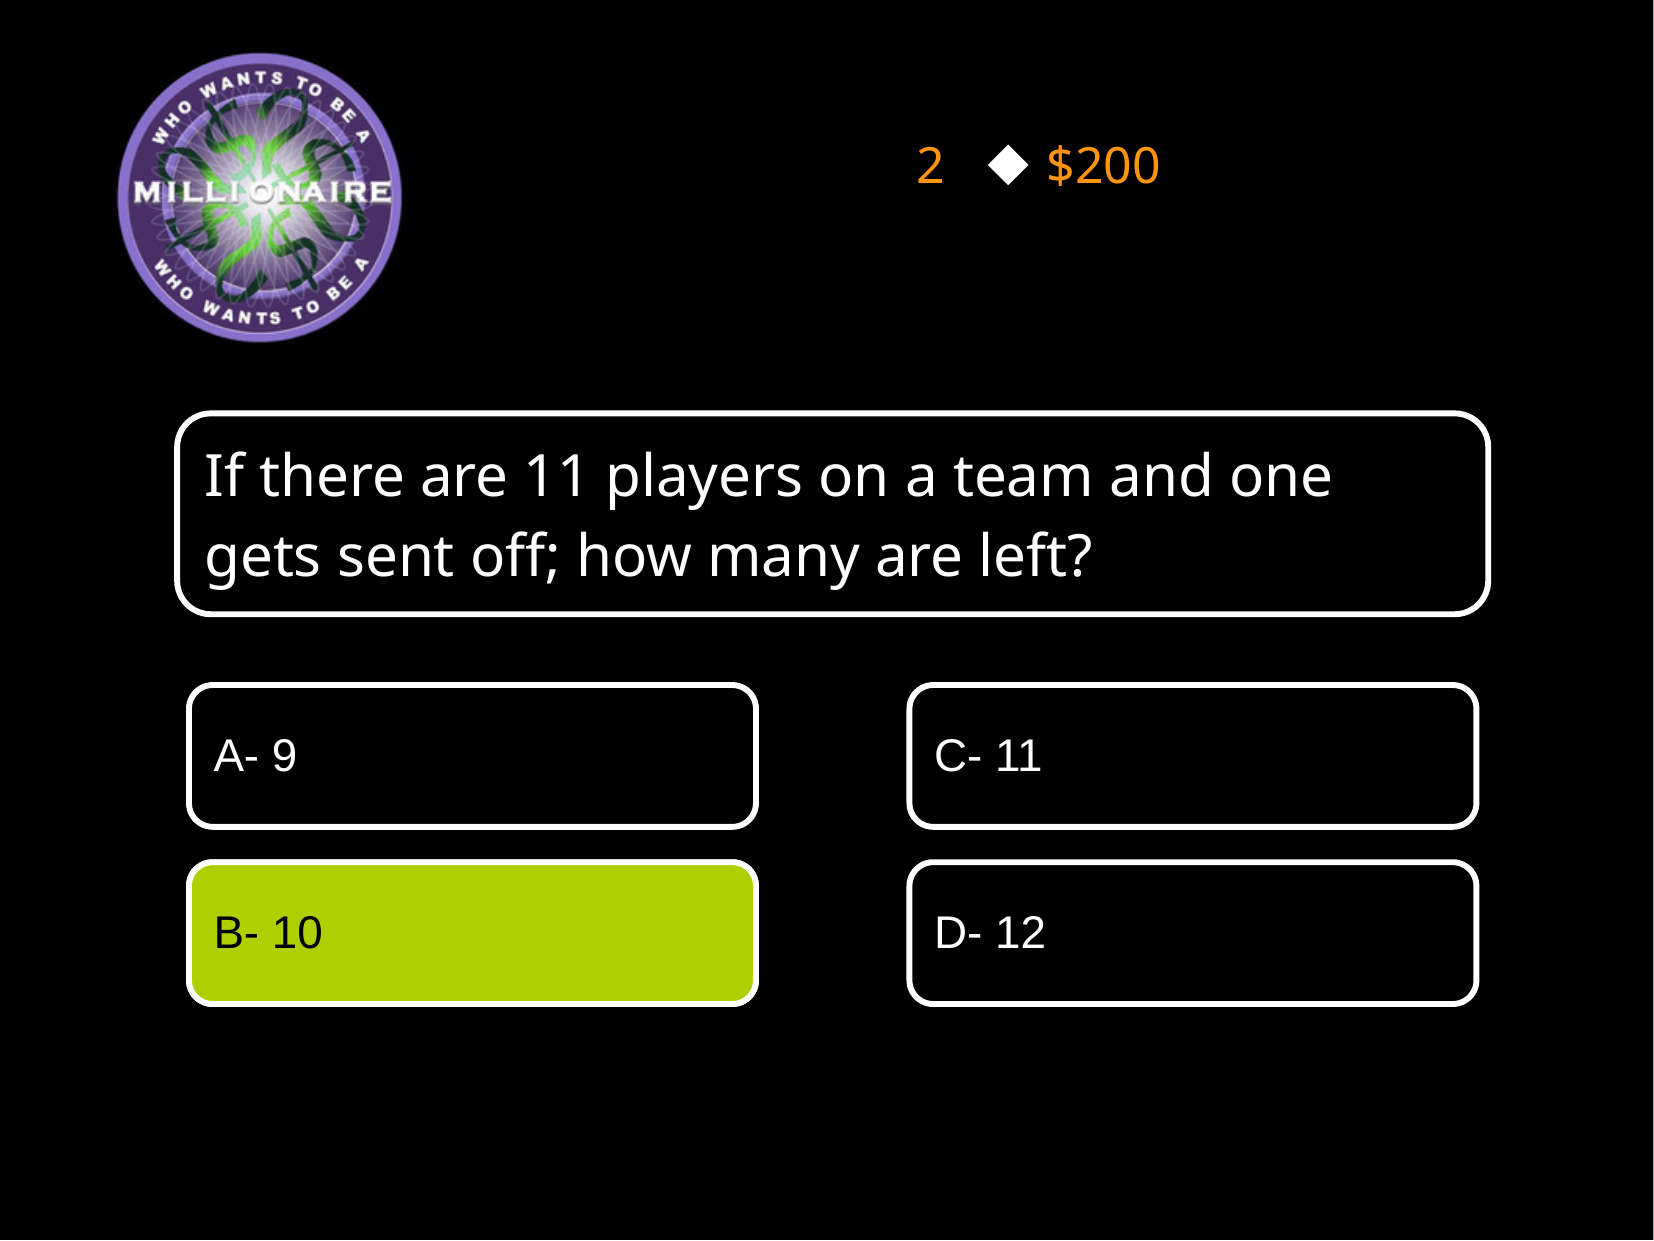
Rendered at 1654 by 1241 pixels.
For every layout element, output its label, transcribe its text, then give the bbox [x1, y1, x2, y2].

text_box C- 11 [909, 685, 1477, 827]
picture [59, 41, 477, 355]
text_box 2  $200 [774, 129, 1458, 237]
text_box B- 10 [188, 862, 756, 1004]
text_box If there are 11 players on a team and one gets sent off; how many are left? [177, 413, 1489, 615]
text_box A- 9 [188, 685, 756, 827]
text_box D- 12 [909, 862, 1477, 1004]
